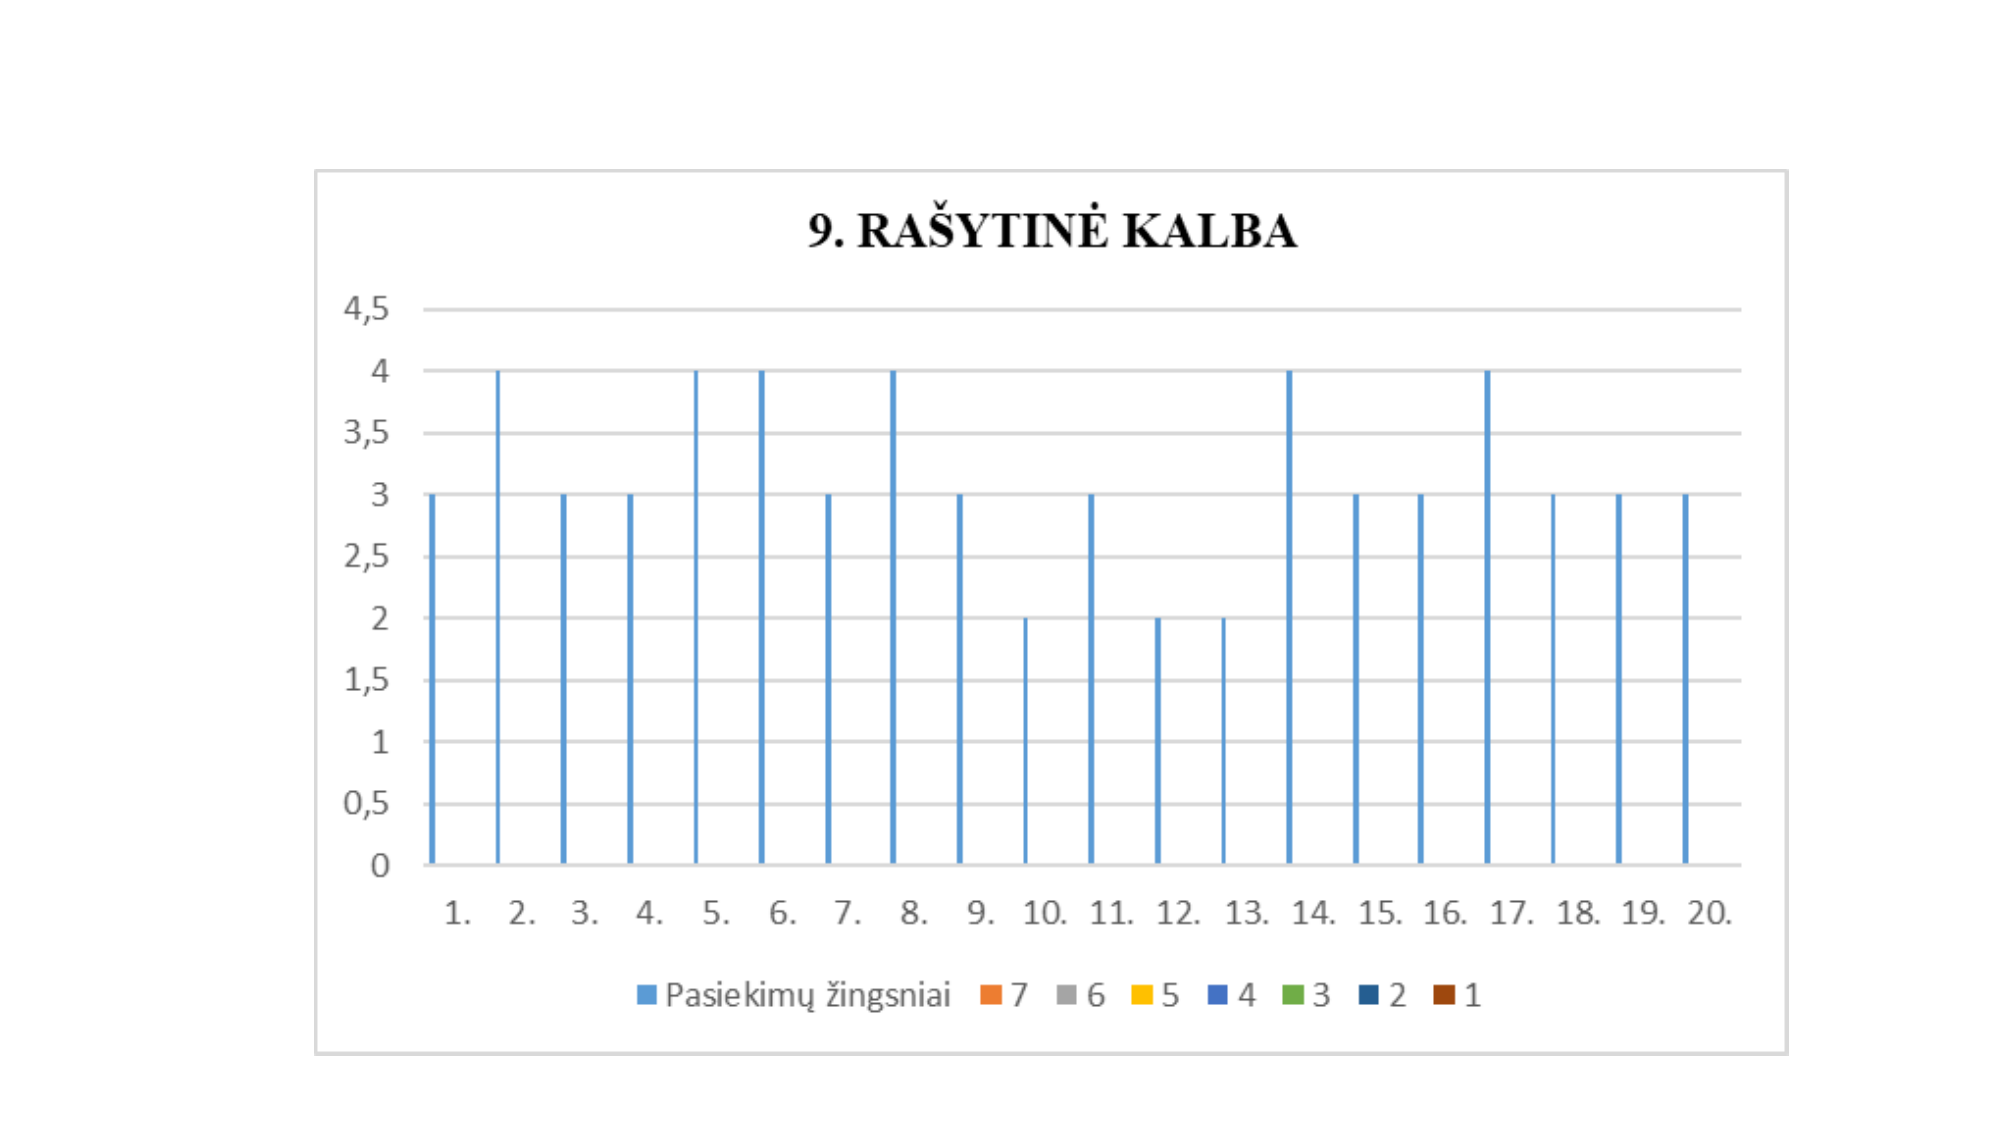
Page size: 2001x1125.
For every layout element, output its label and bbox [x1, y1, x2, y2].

picture [314, 170, 1789, 1056]
